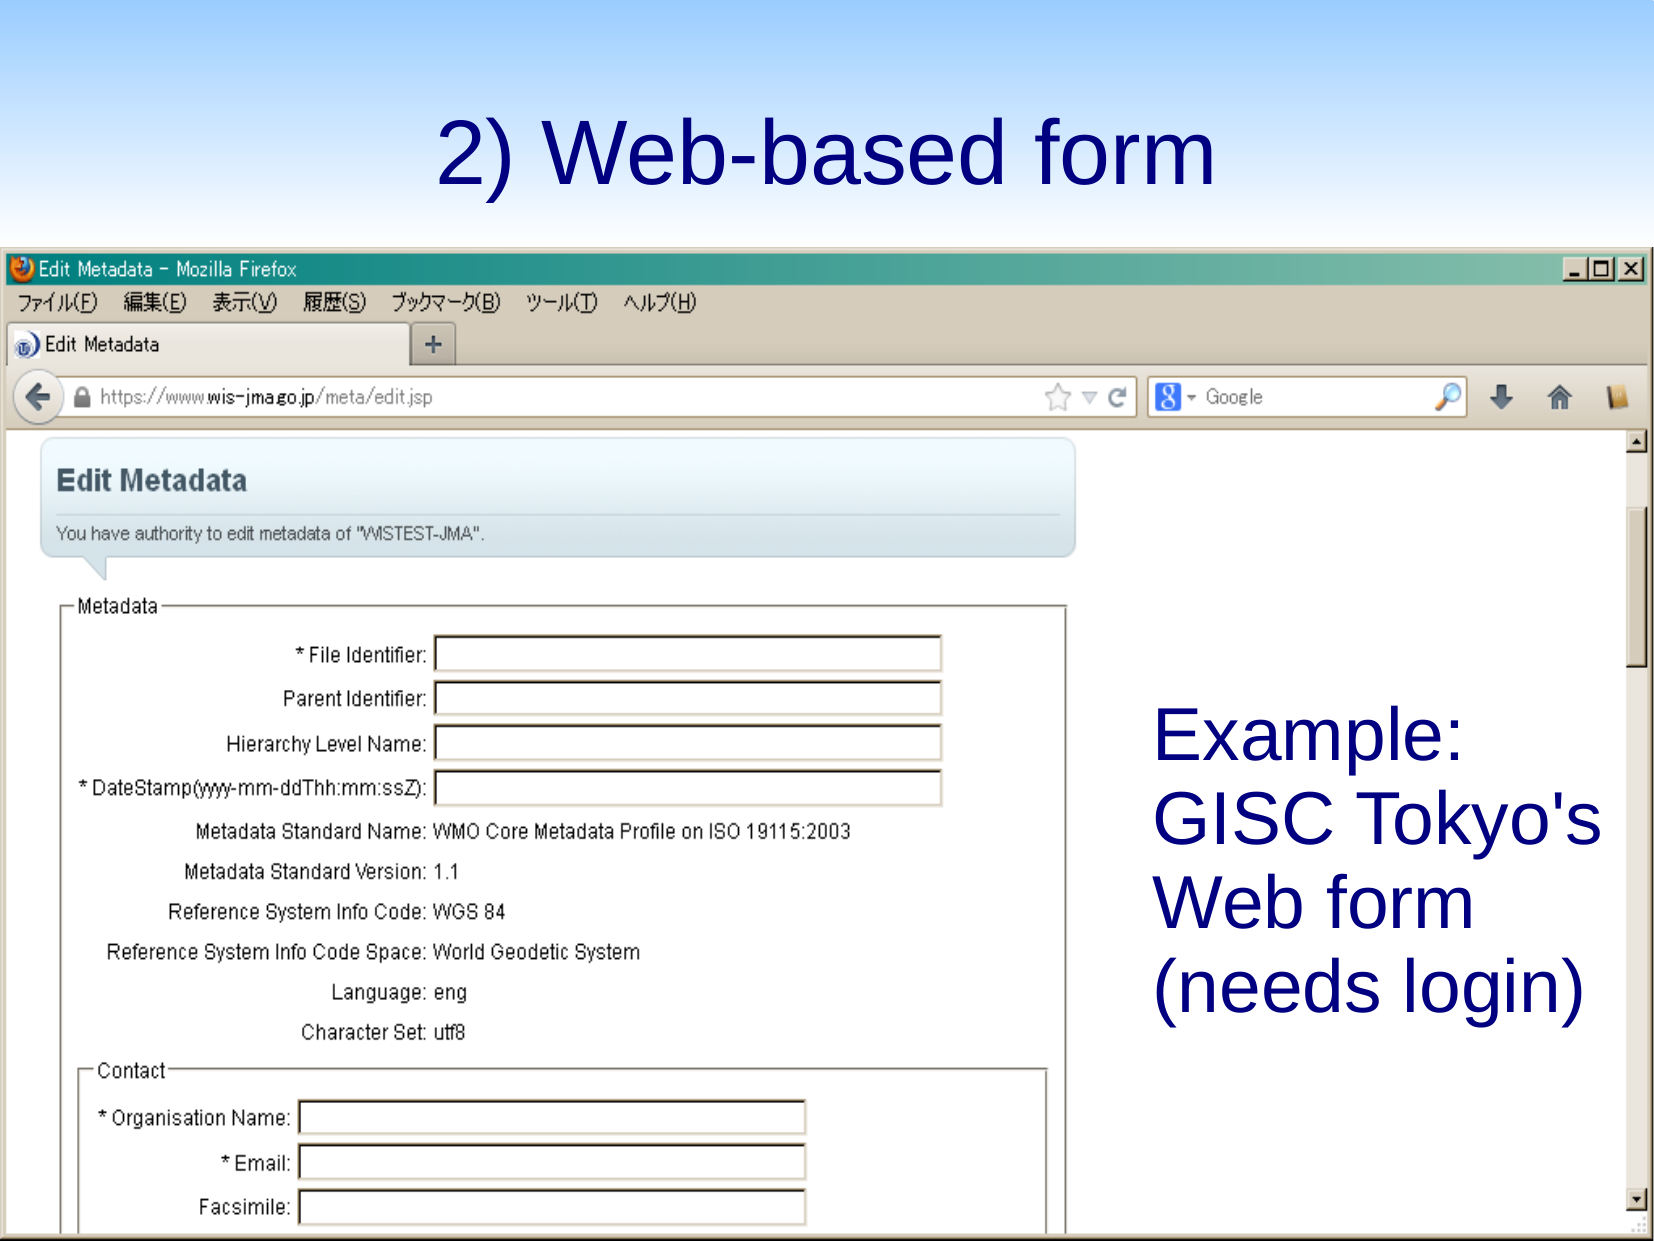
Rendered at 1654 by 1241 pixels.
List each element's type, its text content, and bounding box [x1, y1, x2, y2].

title 2) Web-based form [82, 49, 1571, 247]
picture [0, 247, 1654, 1241]
text_box Example: GISC Tokyo's Web form (needs login) [1137, 685, 1619, 1036]
